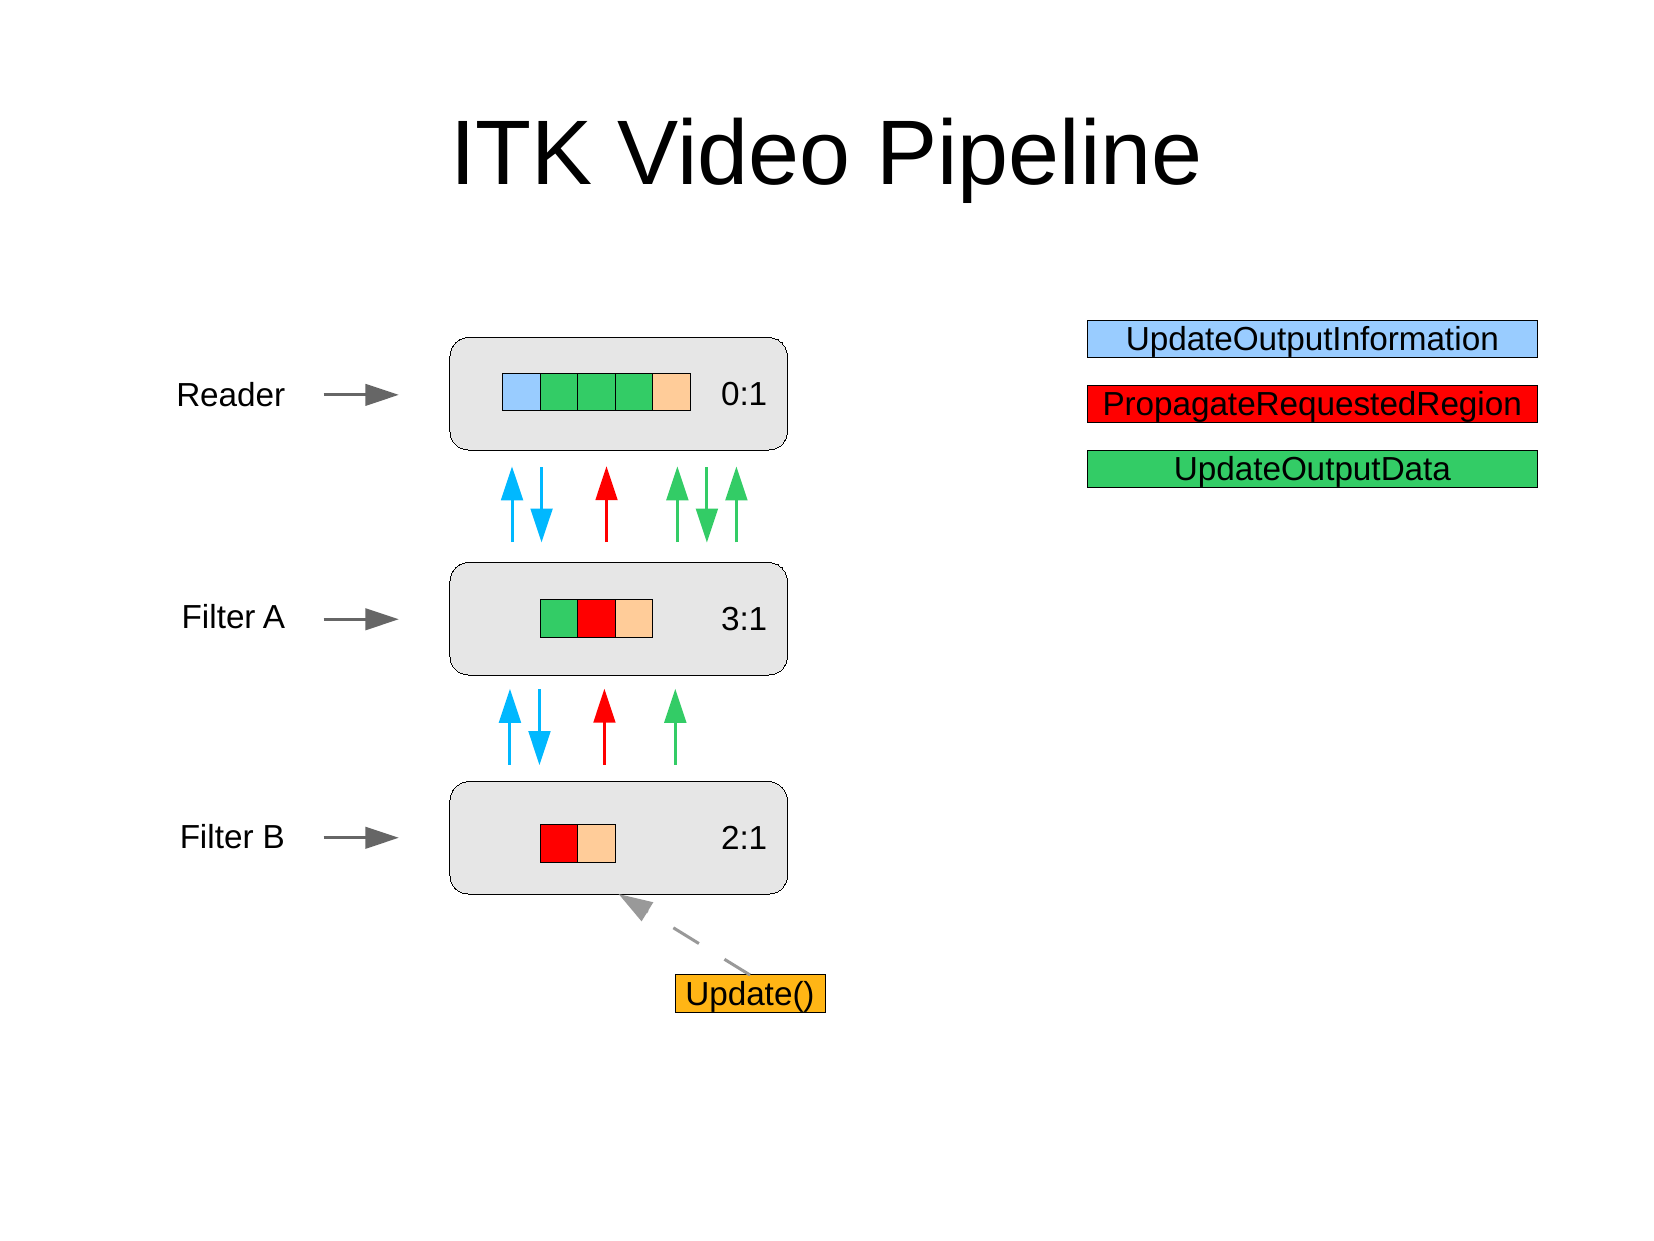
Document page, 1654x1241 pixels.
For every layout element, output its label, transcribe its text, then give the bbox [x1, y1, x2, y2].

text_box UpdateOutputData [1087, 450, 1538, 488]
text_box [540, 824, 616, 863]
text_box Update() [675, 974, 826, 1013]
text_box 2:1 [449, 781, 788, 895]
text_box UpdateOutputInformation [1087, 320, 1538, 358]
text_box [502, 373, 691, 411]
text_box 3:1 [449, 562, 788, 676]
text_box [540, 599, 653, 638]
title ITK Video Pipeline [82, 56, 1571, 250]
text_box PropagateRequestedRegion [1087, 385, 1538, 423]
text_box Filter A [112, 591, 301, 644]
text_box Reader [112, 369, 301, 422]
text_box 0:1 [449, 337, 788, 451]
text_box Filter B [112, 810, 301, 863]
